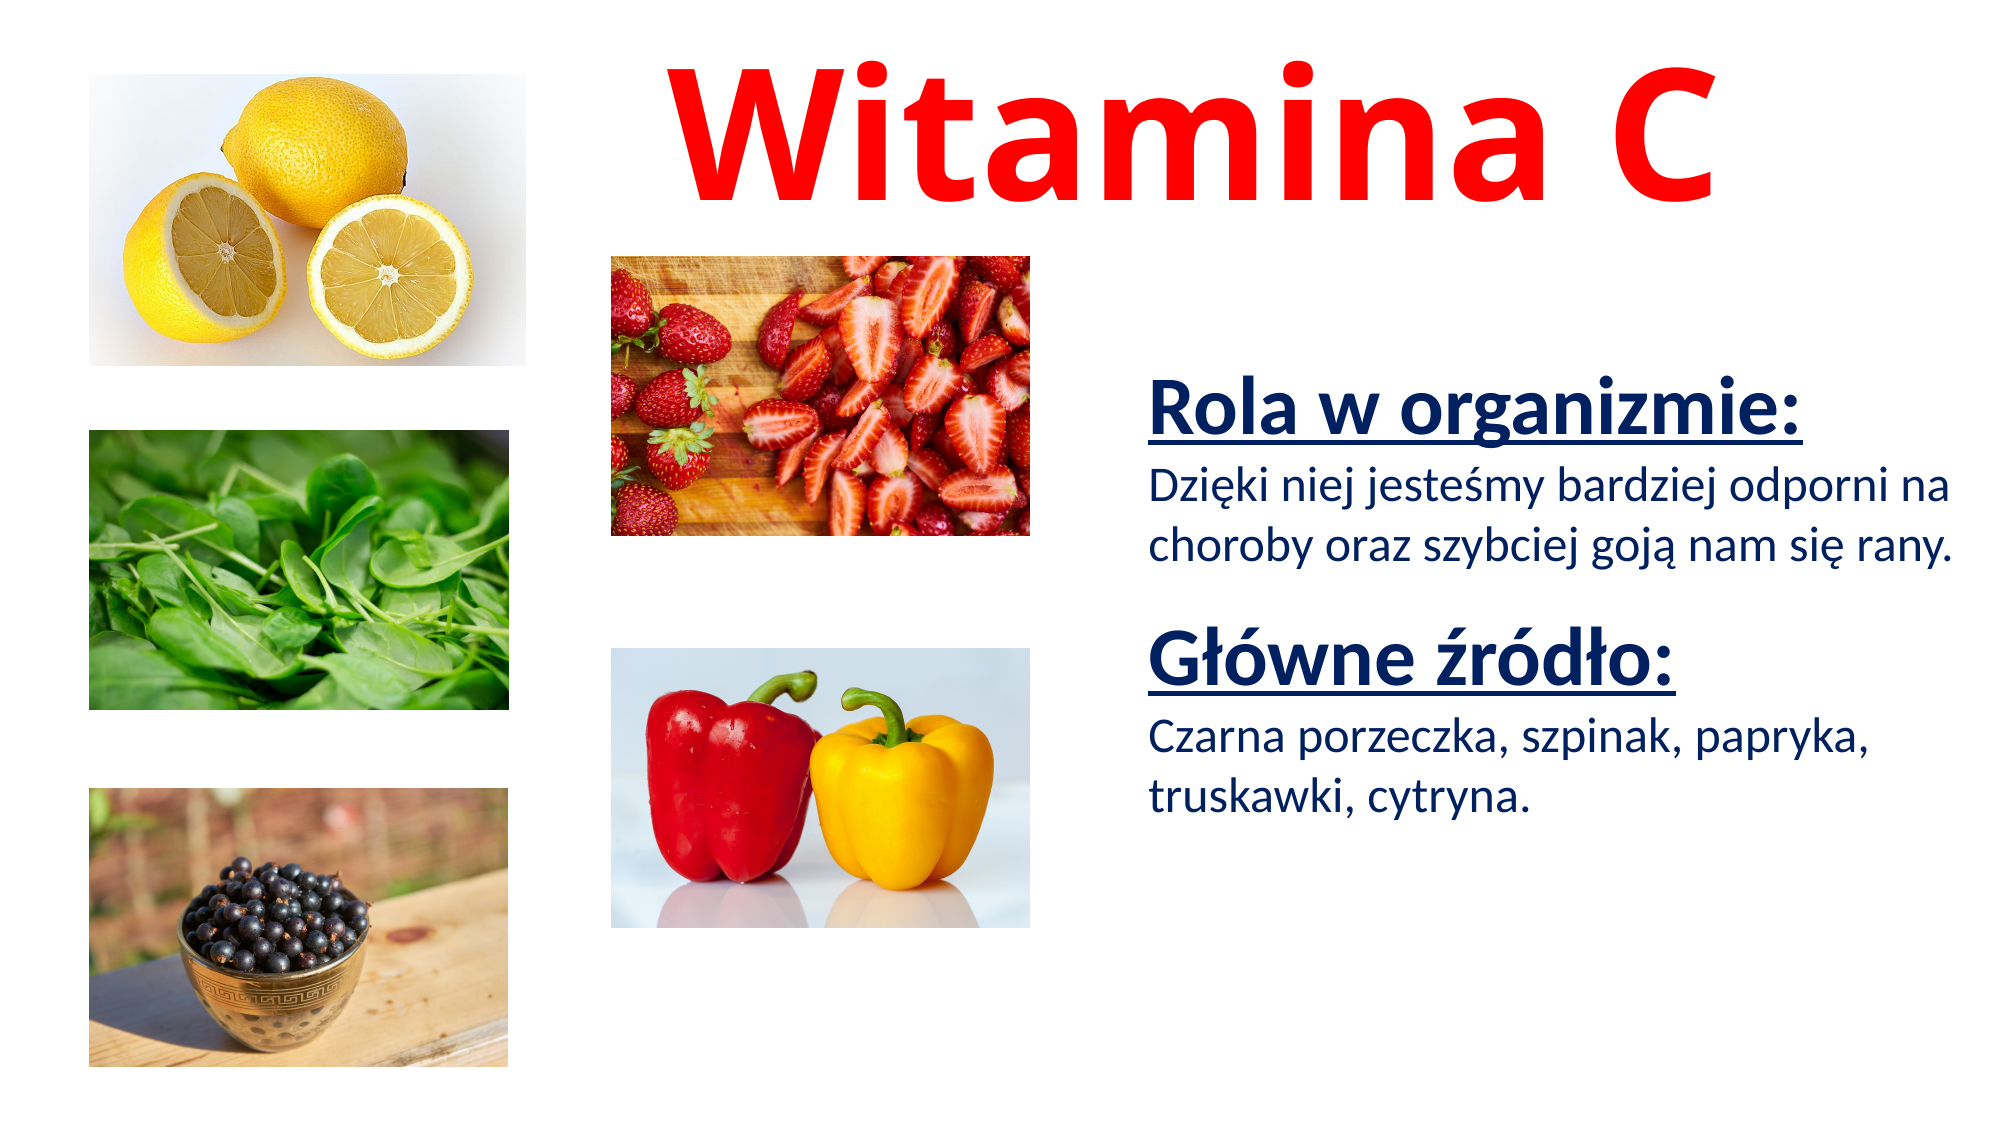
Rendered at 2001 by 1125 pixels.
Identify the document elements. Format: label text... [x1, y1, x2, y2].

text_box Główne źródło: Czarna porzeczka, szpinak, papryka, truskawki, cytryna. [1134, 595, 1970, 829]
picture [89, 430, 509, 711]
text_box Rola w organizmie: Dzięki niej jesteśmy bardziej odporni na choroby oraz szybciej goją nam się rany. [1134, 344, 1970, 579]
title Witamina C [445, 35, 1946, 242]
picture [89, 75, 526, 366]
picture [611, 256, 1030, 536]
picture [89, 788, 508, 1067]
picture [611, 648, 1030, 928]
